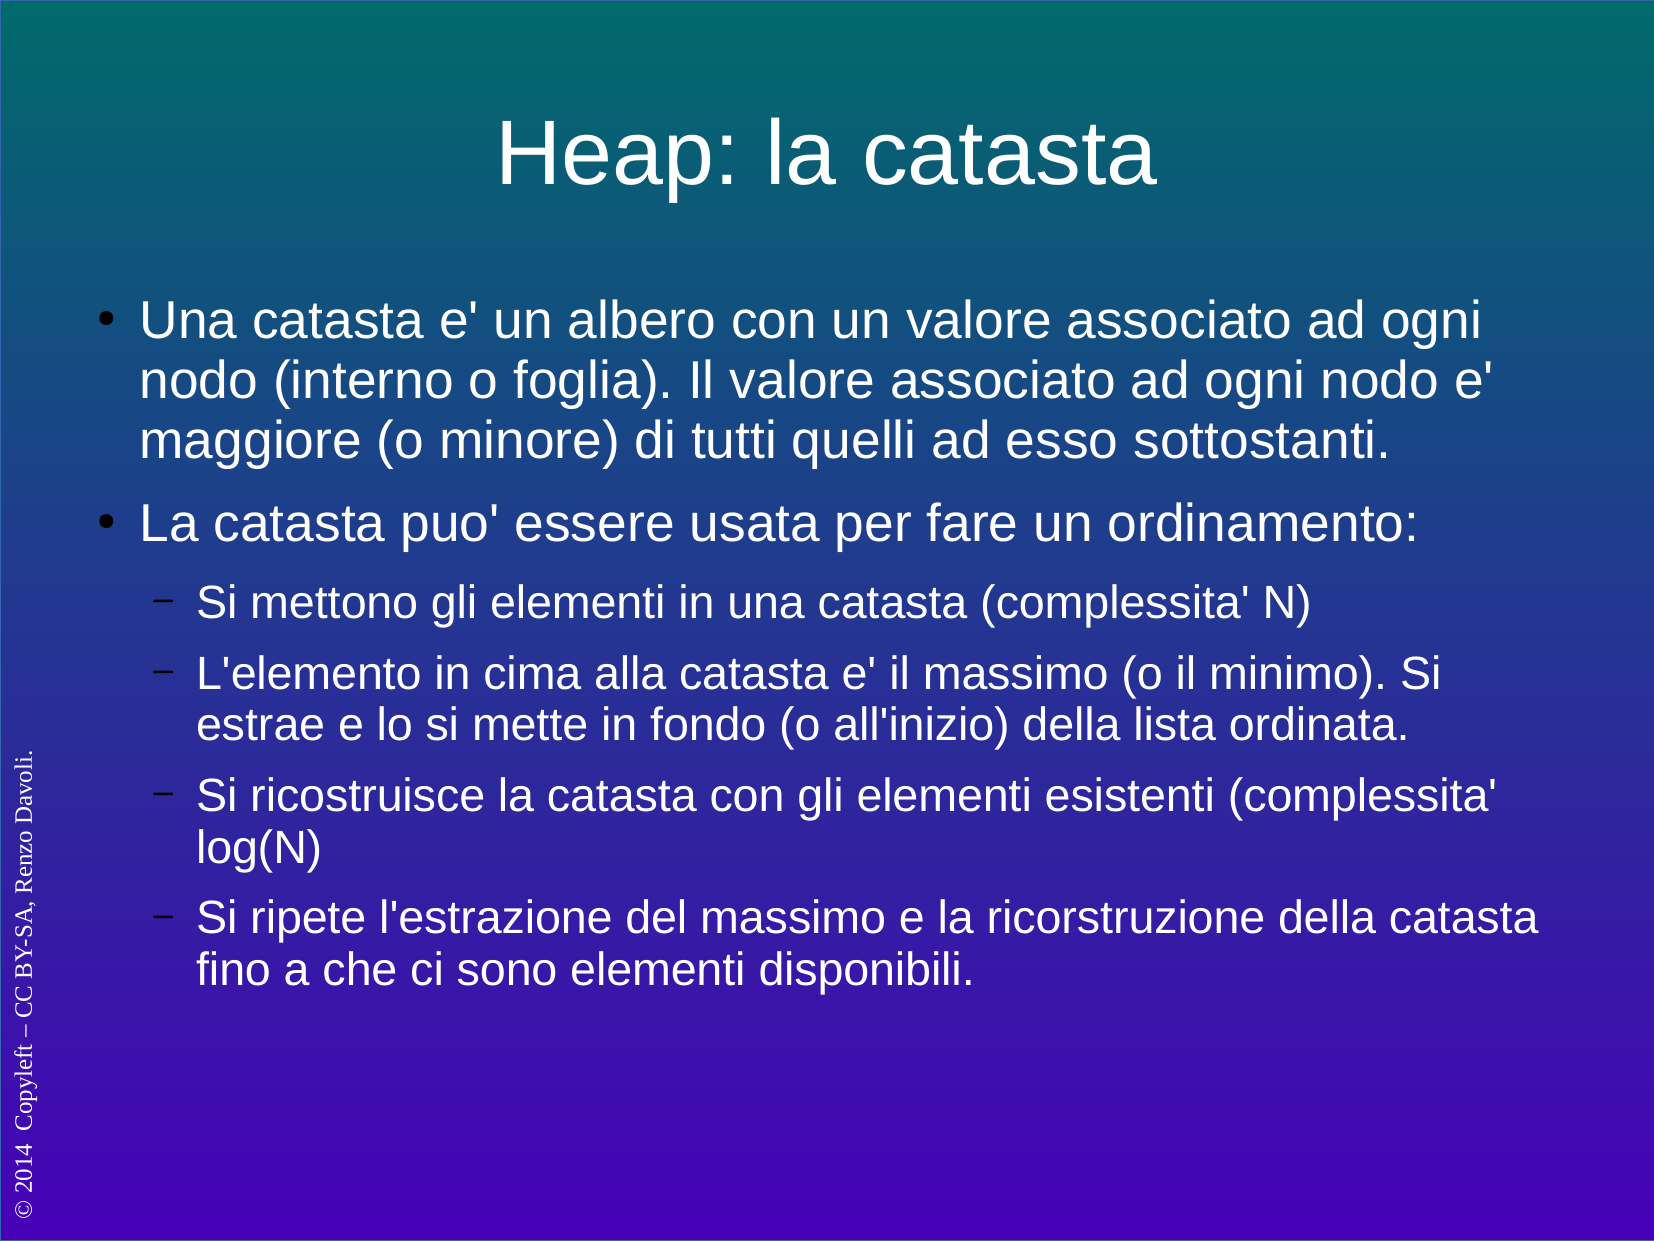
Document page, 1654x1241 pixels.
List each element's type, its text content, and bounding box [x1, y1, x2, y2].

list Una catasta e' un albero con un valore associato ad ogni nodo (interno o foglia). Il valore associato ad ogni nodo e' maggiore (o minore) di tutti quelli ad esso sottostanti. La catasta puo' essere usata per fare un ordinamento: Si mettono gli elementi in una catasta (complessita' N) L'elemento in cima alla catasta e' il massimo (o il minimo). Si estrae e lo si mette in fondo (o all'inizio) della lista ordinata. Si ricostruisce la catasta con gli elementi esistenti (complessita' log(N) Si ripete l'estrazione del massimo e la ricorstruzione della catasta fino a che ci sono elementi disponibili. [82, 290, 1571, 1010]
title Heap: la catasta [82, 49, 1571, 257]
